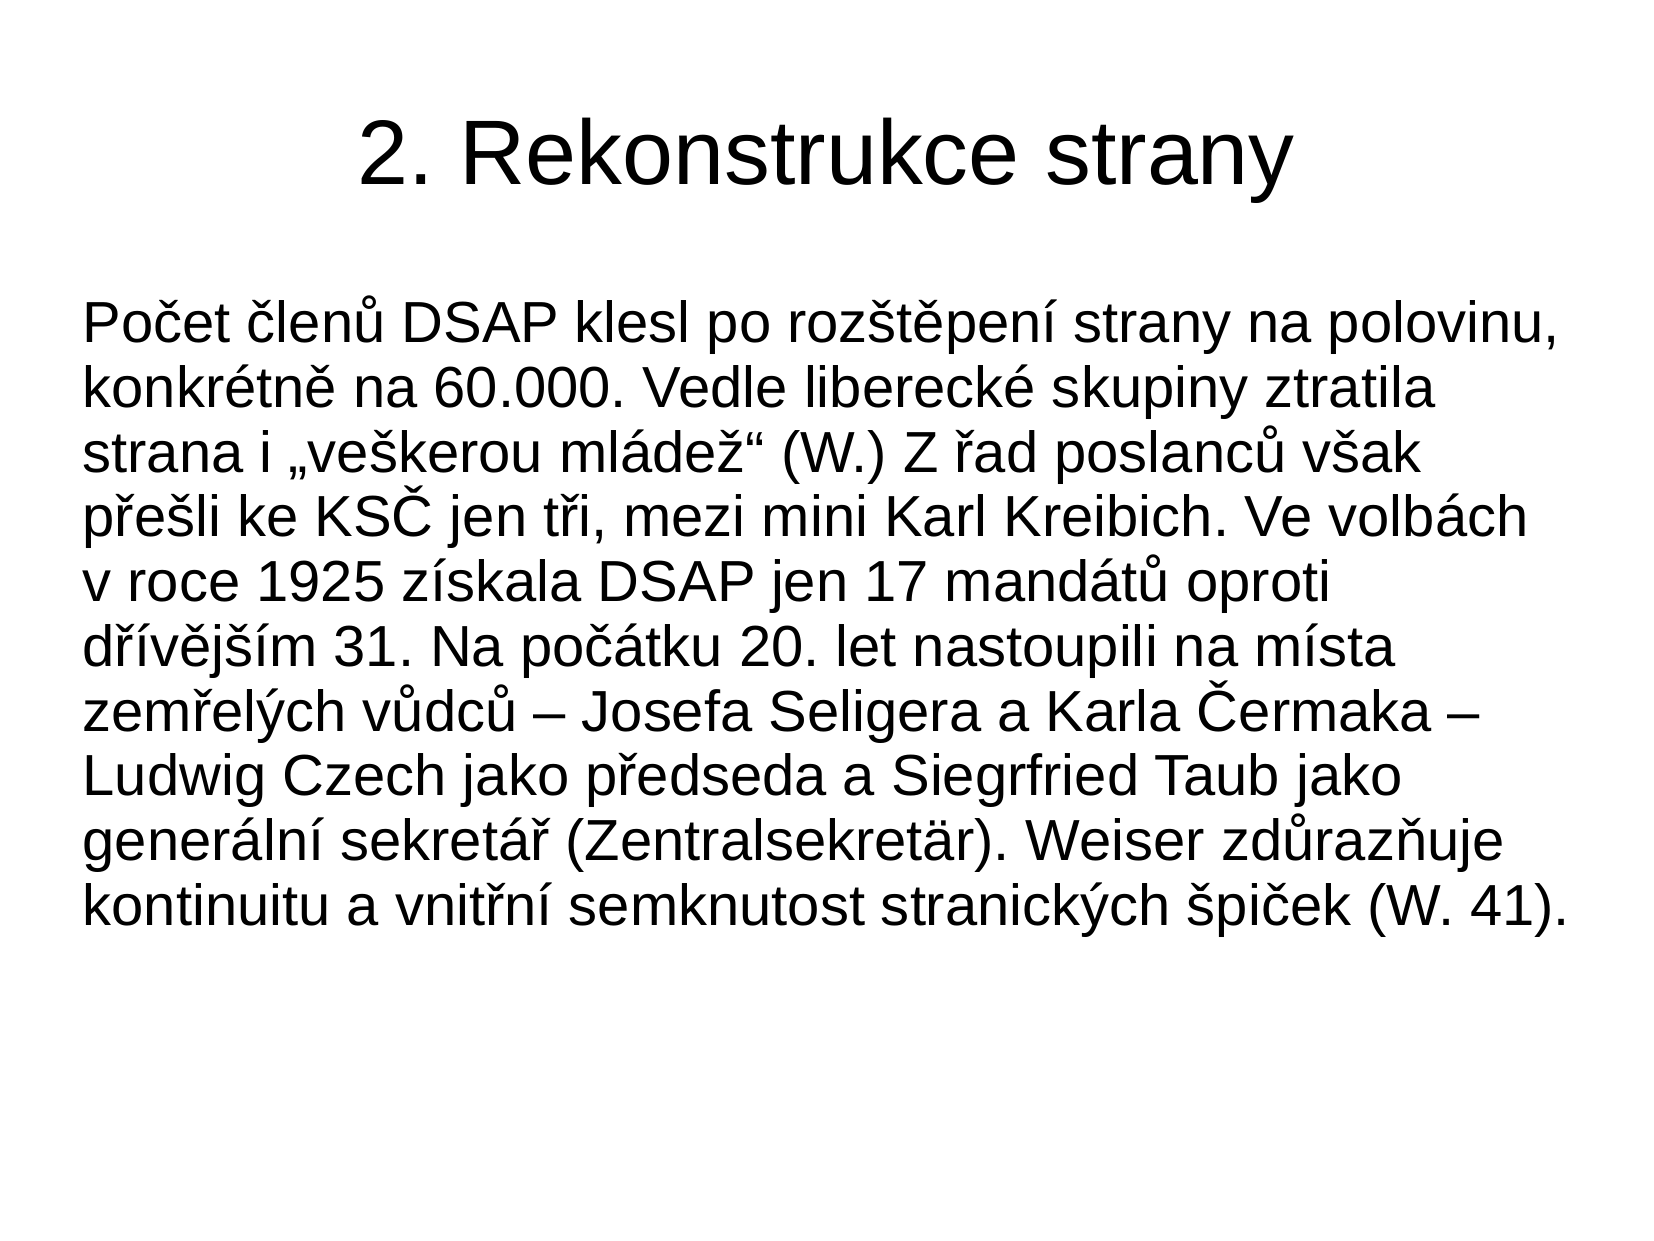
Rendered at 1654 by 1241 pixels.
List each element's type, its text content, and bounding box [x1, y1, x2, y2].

title 2. Rekonstrukce strany [82, 49, 1571, 257]
list Počet členů DSAP klesl po rozštěpení strany na polovinu, konkrétně na 60.000. Vedle liberecké skupiny ztratila strana i „veškerou mládež“ (W.) Z řad poslanců však přešli ke KSČ jen tři, mezi mini Karl Kreibich. Ve volbách v roce 1925 získala DSAP jen 17 mandátů oproti dřívějším 31. Na počátku 20. let nastoupili na místa zemřelých vůdců – Josefa Seligera a Karla Čermaka – Ludwig Czech jako předseda a Siegrfried Taub jako generální sekretář (Zentralsekretär). Weiser zdůrazňuje kontinuitu a vnitřní semknutost stranických špiček (W. 41). [82, 290, 1571, 1010]
